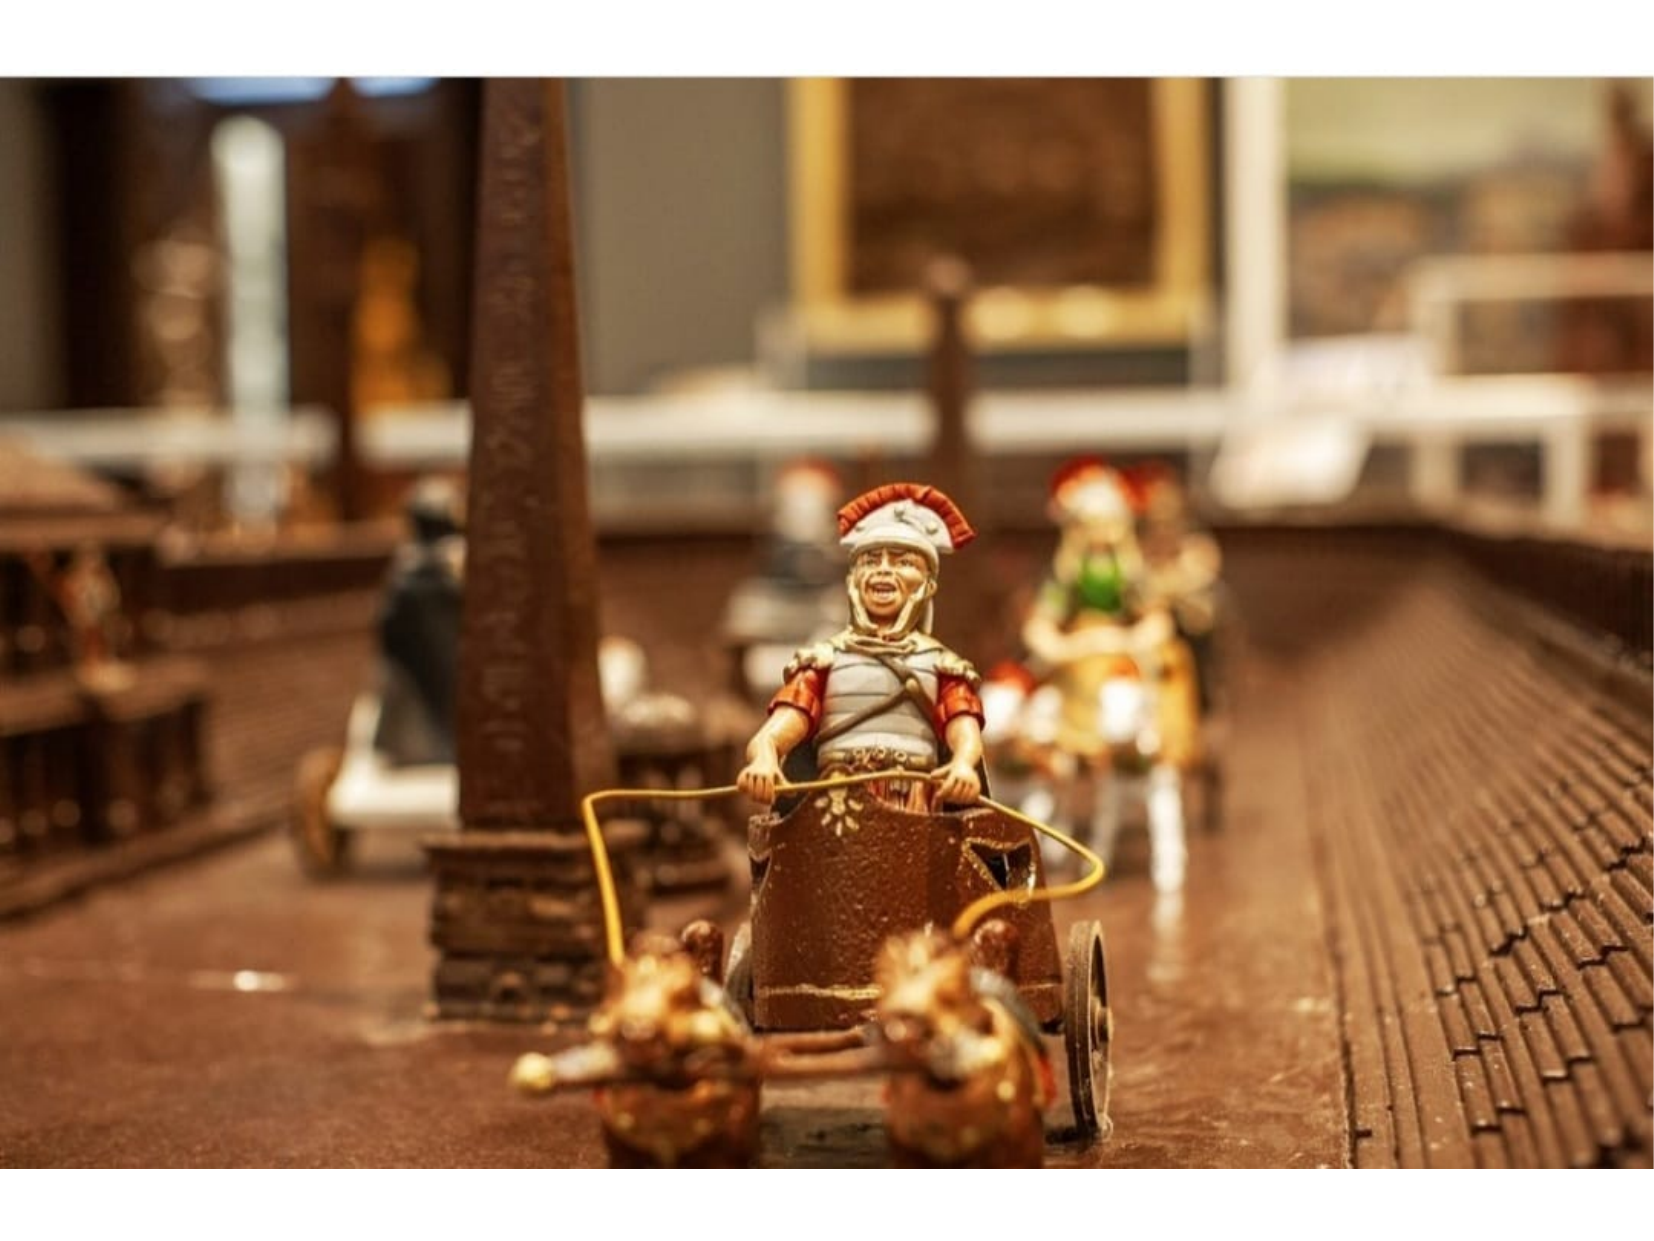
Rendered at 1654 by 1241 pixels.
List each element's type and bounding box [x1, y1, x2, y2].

picture [0, 69, 1654, 1169]
